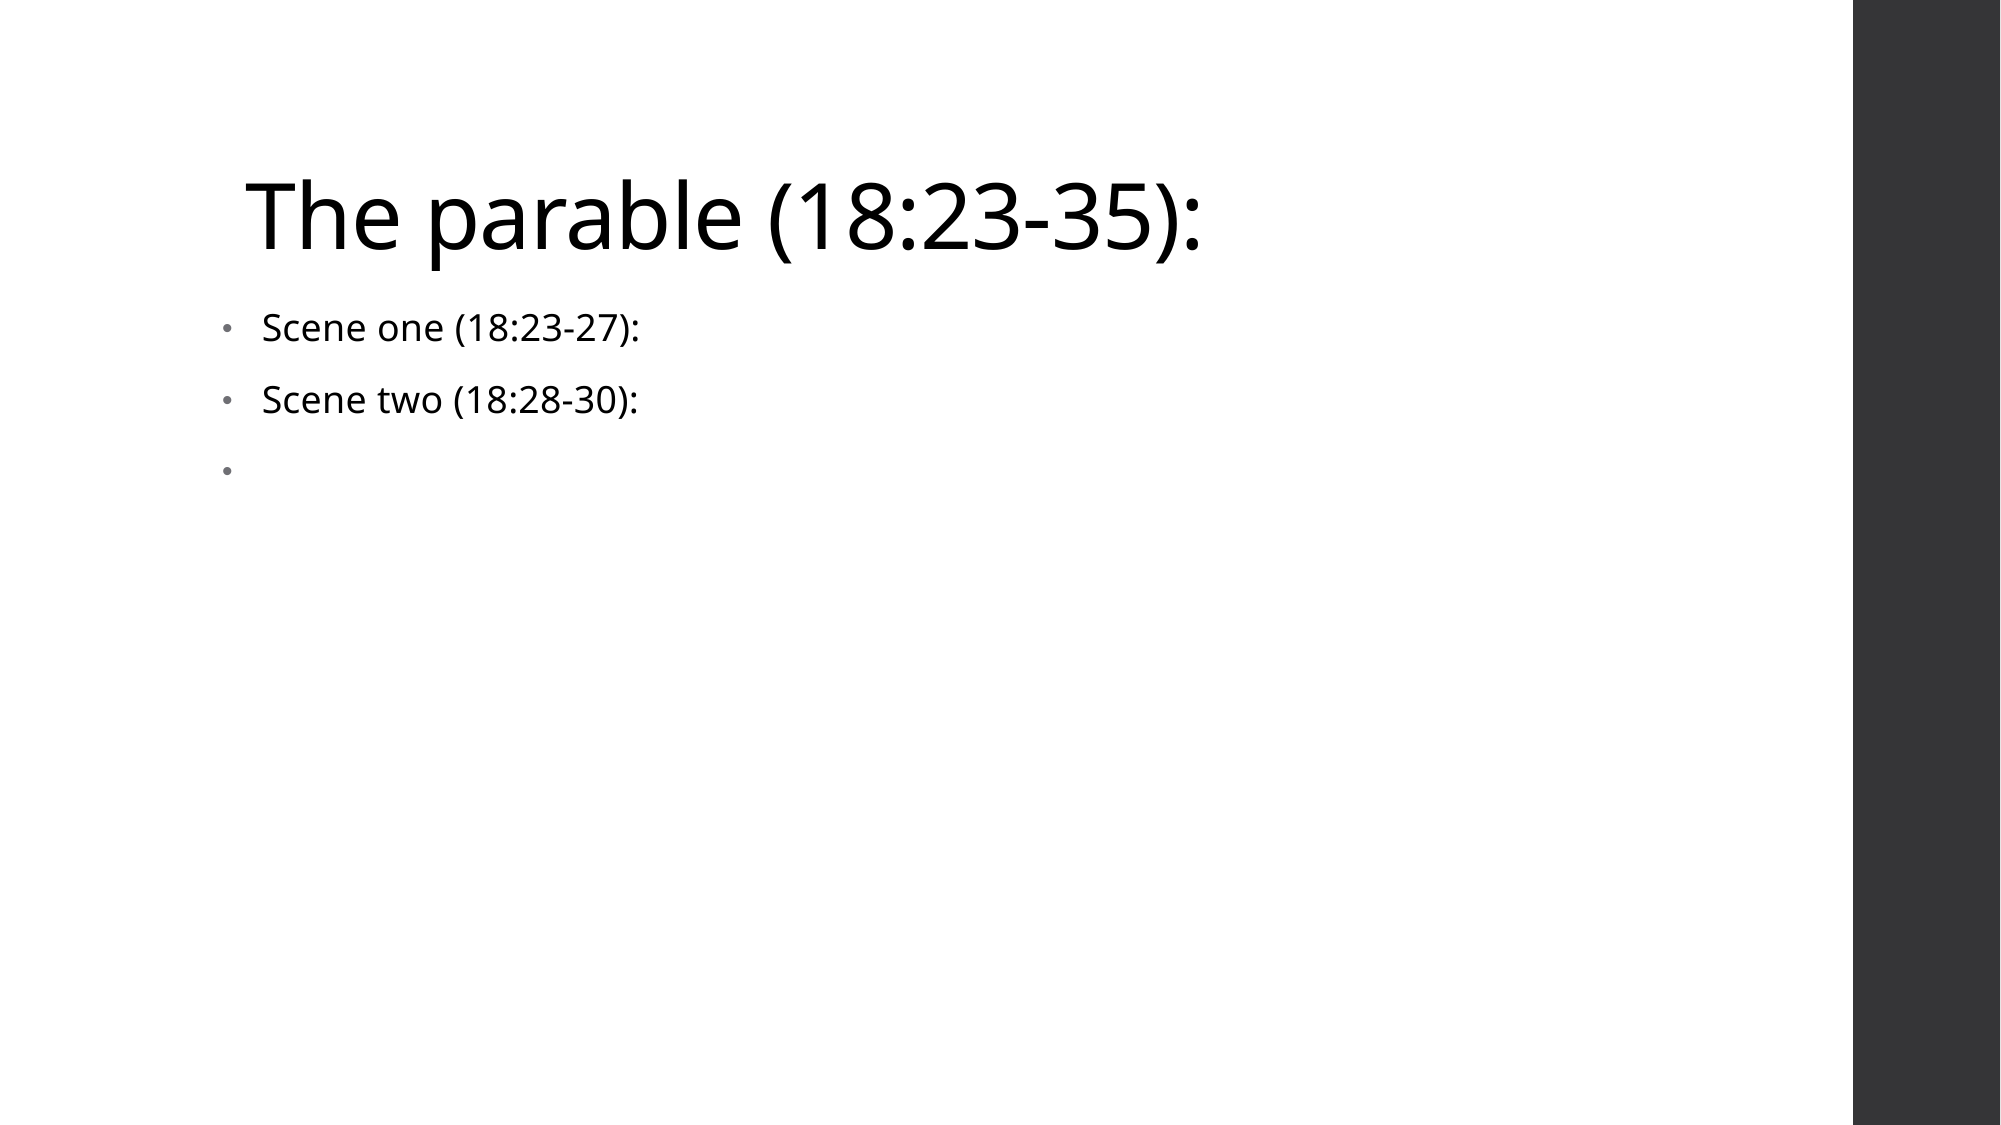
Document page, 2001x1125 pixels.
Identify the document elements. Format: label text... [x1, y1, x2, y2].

list Scene one (18:23-27): Scene two (18:28-30): [206, 299, 1617, 1014]
title The parable (18:23-35): [206, 60, 1797, 278]
